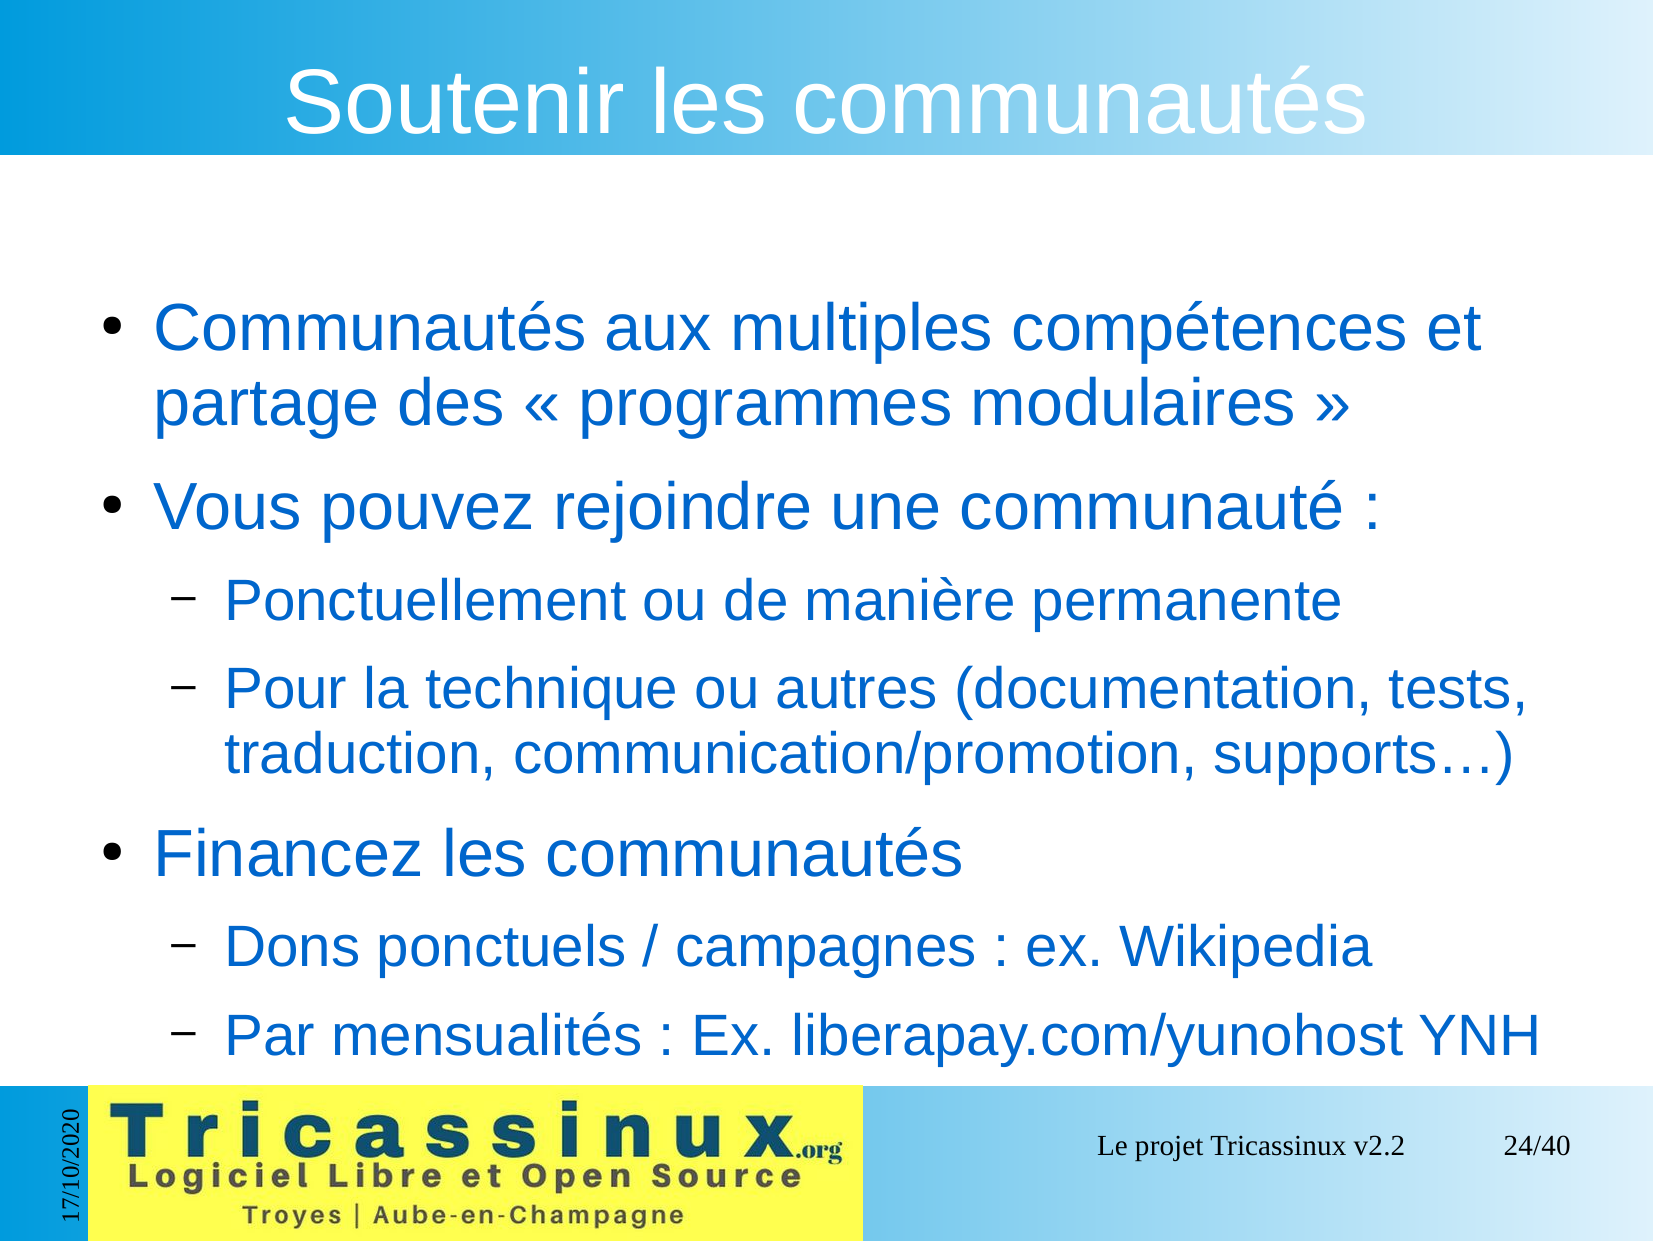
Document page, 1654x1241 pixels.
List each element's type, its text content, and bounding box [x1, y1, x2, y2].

list Communautés aux multiples compétences et partage des « programmes modulaires » Vous pouvez rejoindre une communauté : Ponctuellement ou de manière permanente Pour la technique ou autres (documentation, tests, traduction, communication/promotion, supports…) Financez les communautés Dons ponctuels / campagnes : ex. Wikipedia Par mensualités : Ex. liberapay.com/yunohost YNH [82, 290, 1571, 1010]
title Soutenir les communautés [82, 49, 1571, 155]
picture [89, 1085, 863, 1241]
